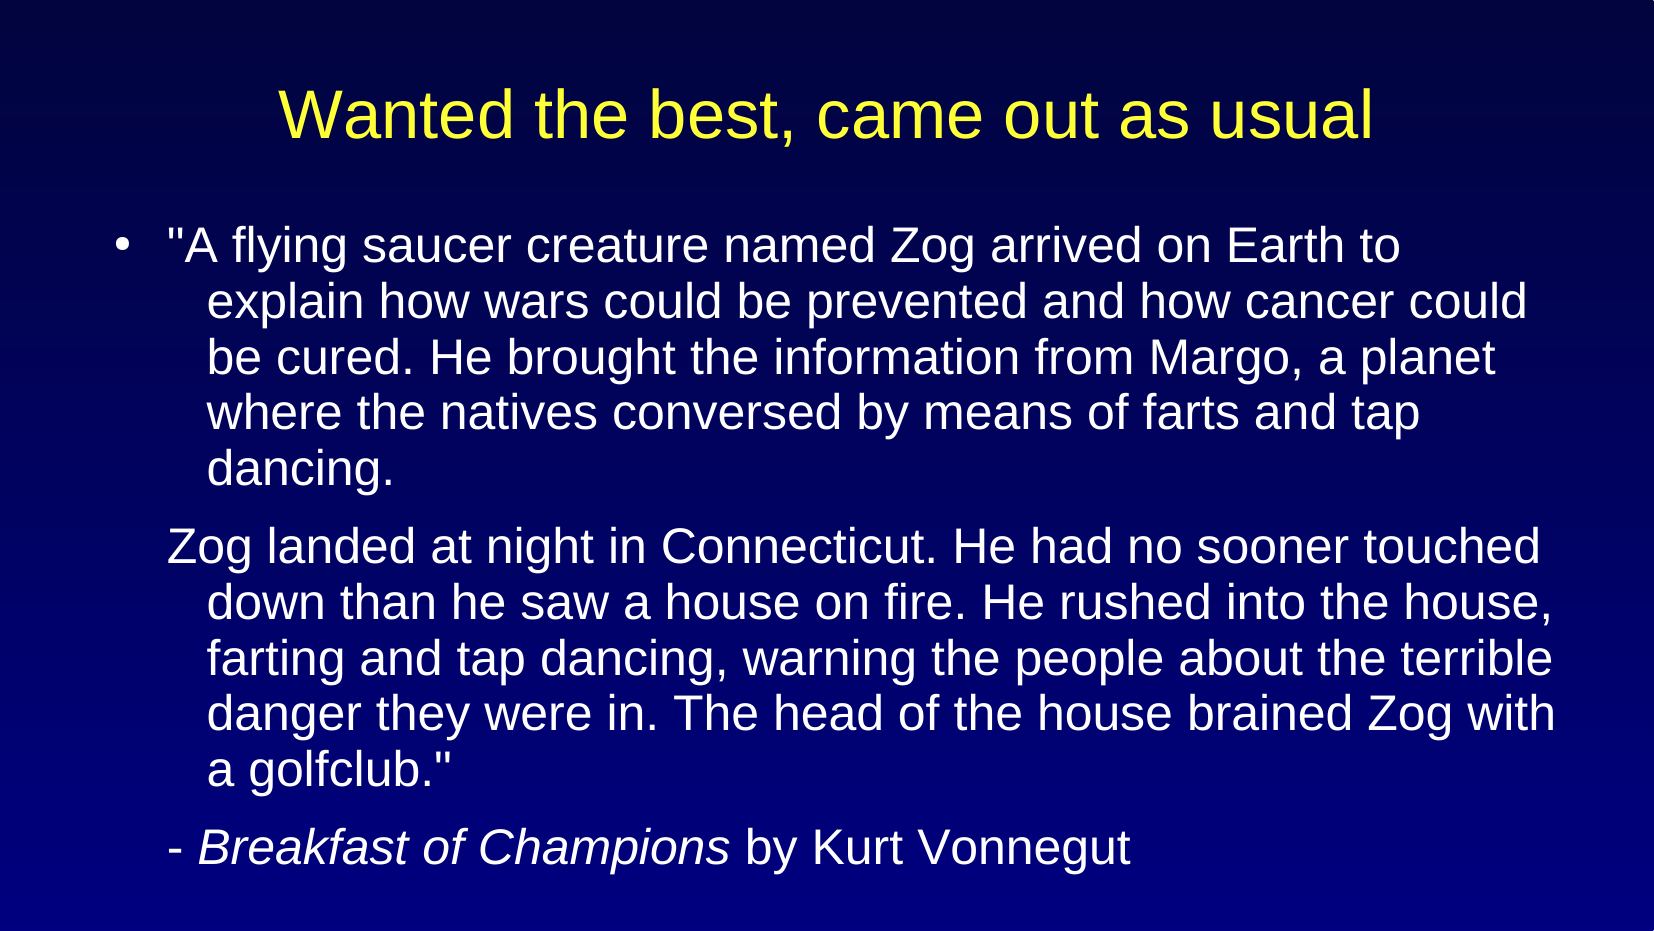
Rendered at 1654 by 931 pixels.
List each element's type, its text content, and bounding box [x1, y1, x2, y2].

list "A flying saucer creature named Zog arrived on Earth to explain how wars could be prevented and how cancer could be cured. He brought the information from Margo, a planet where the natives conversed by means of farts and tap dancing. Zog landed at night in Connecticut. He had no sooner touched down than he saw a house on fire. He rushed into the house, farting and tap dancing, warning the people about the terrible danger they were in. The head of the house brained Zog with a golfclub." - Breakfast of Champions by Kurt Vonnegut [82, 217, 1571, 876]
title Wanted the best, came out as usual [82, 37, 1571, 193]
